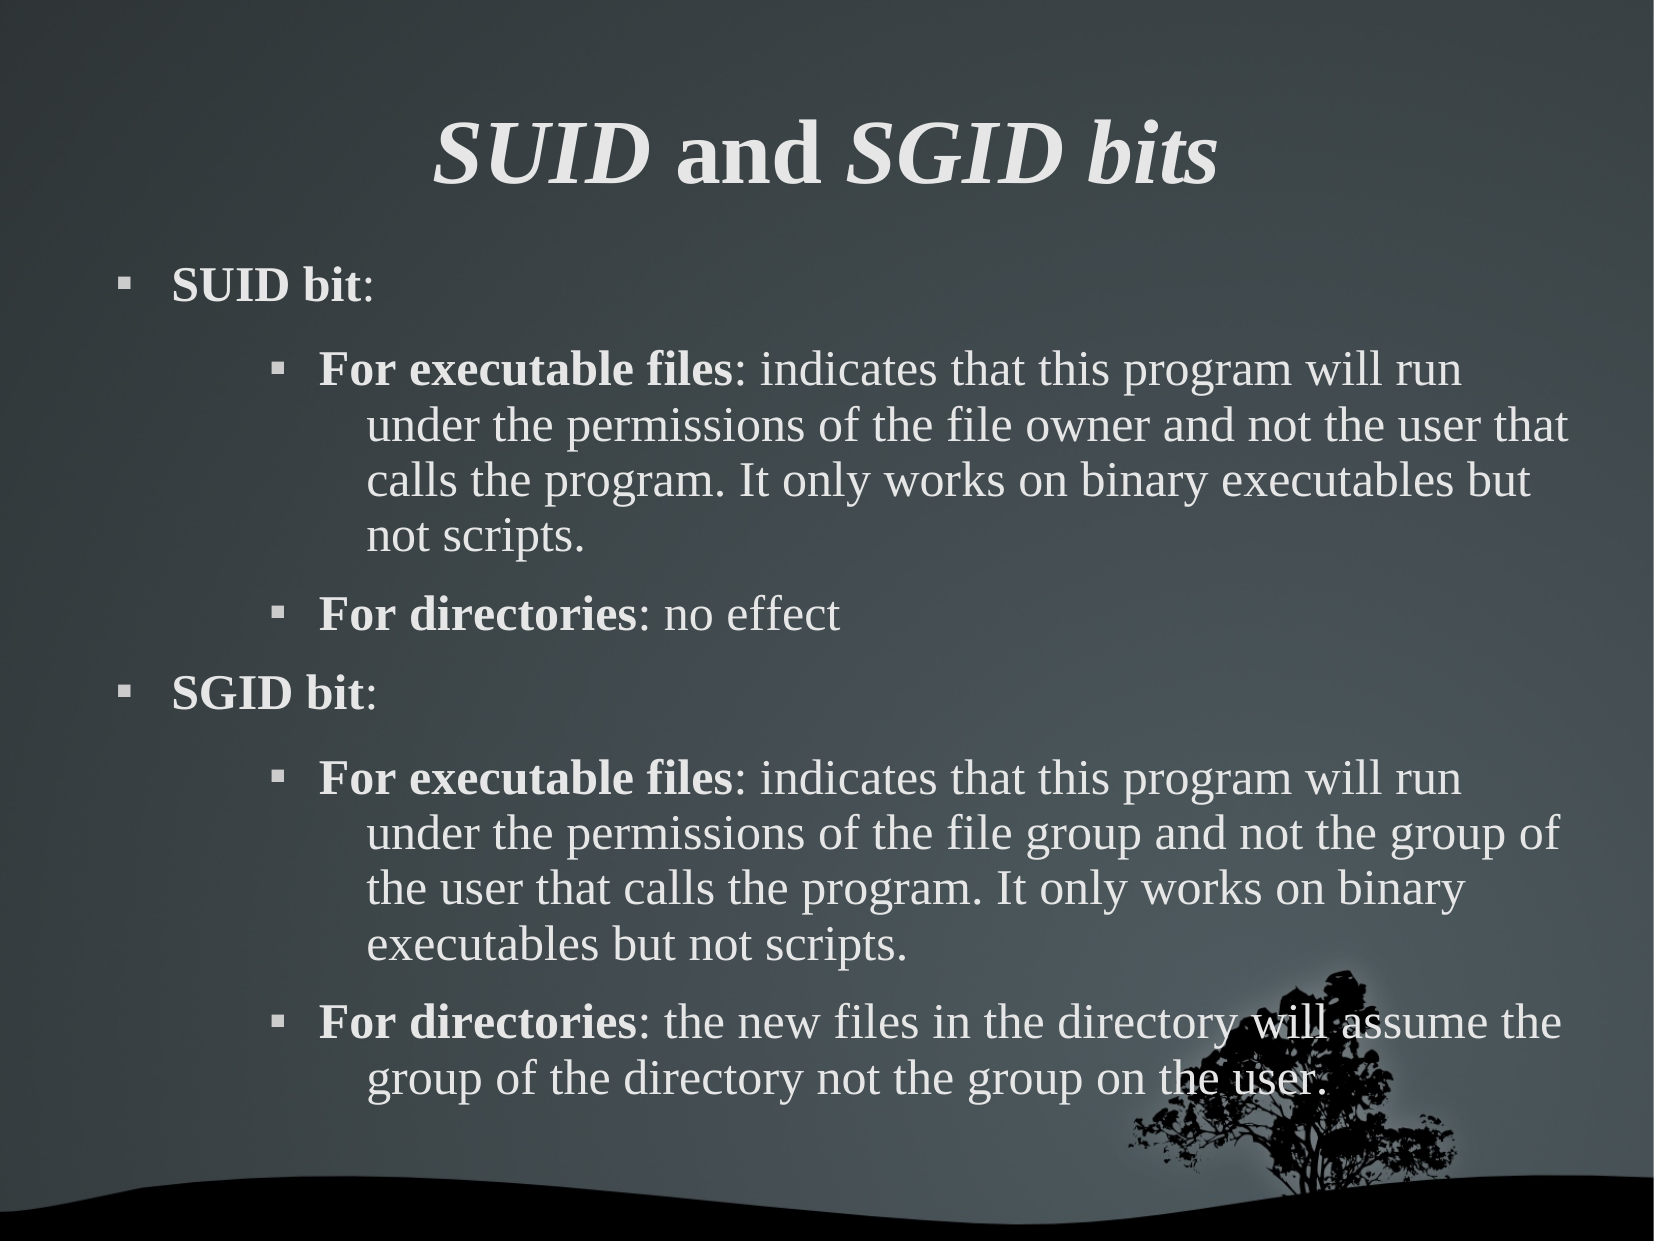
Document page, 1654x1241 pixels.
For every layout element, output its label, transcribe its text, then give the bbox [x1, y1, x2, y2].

title SUID and SGID bits [82, 49, 1571, 257]
list SUID bit: For executable files: indicates that this program will run under the permissions of the file owner and not the user that calls the program. It only works on binary executables but not scripts. For directories: no effect SGID bit: For executable files: indicates that this program will run under the permissions of the file group and not the group of the user that calls the program. It only works on binary executables but not scripts. For directories: the new files in the directory will assume the group of the directory not the group on the user. [82, 257, 1571, 1162]
picture [0, 0, 1654, 1241]
